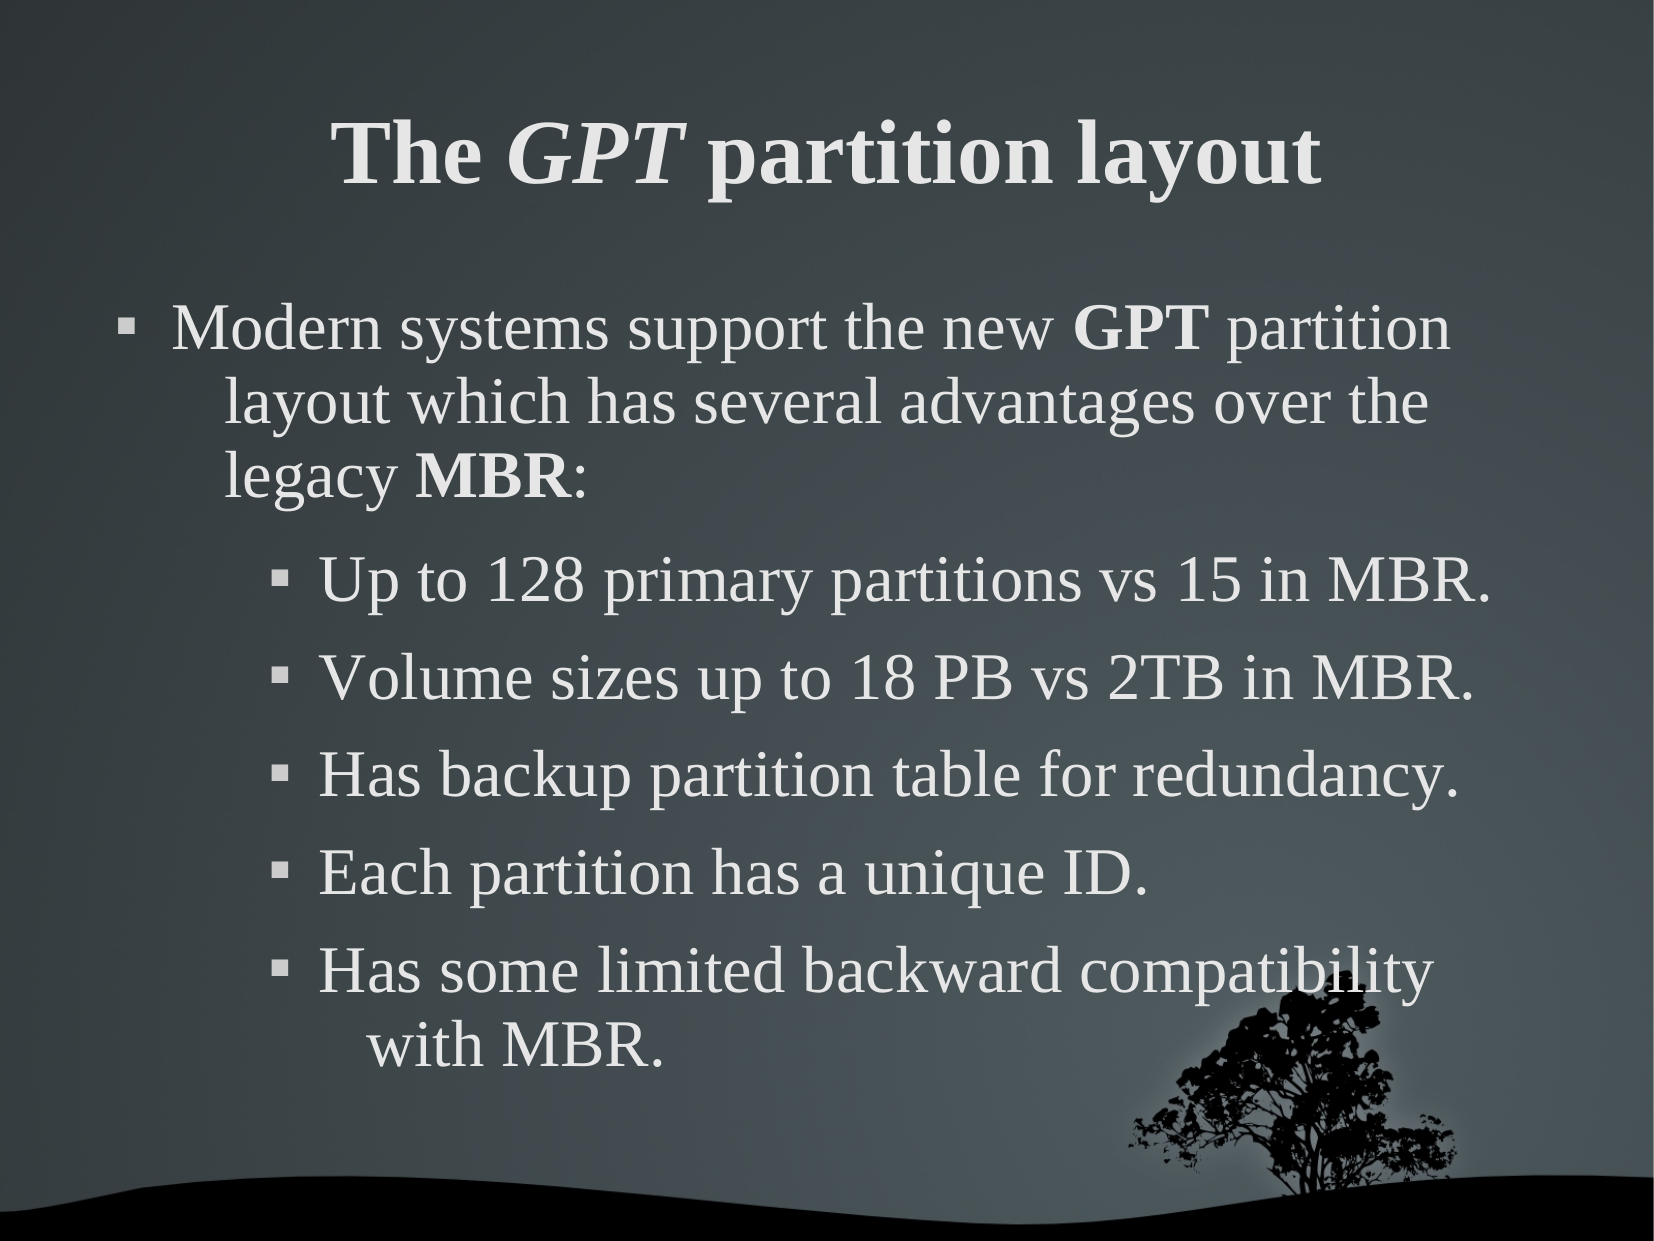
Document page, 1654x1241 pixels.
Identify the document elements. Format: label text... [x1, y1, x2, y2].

title The GPT partition layout [82, 49, 1571, 257]
list Modern systems support the new GPT partition layout which has several advantages over the legacy MBR: Up to 128 primary partitions vs 15 in MBR. Volume sizes up to 18 PB vs 2TB in MBR. Has backup partition table for redundancy. Each partition has a unique ID. Has some limited backward compatibility with MBR. [82, 290, 1571, 1109]
picture [0, 0, 1654, 1241]
